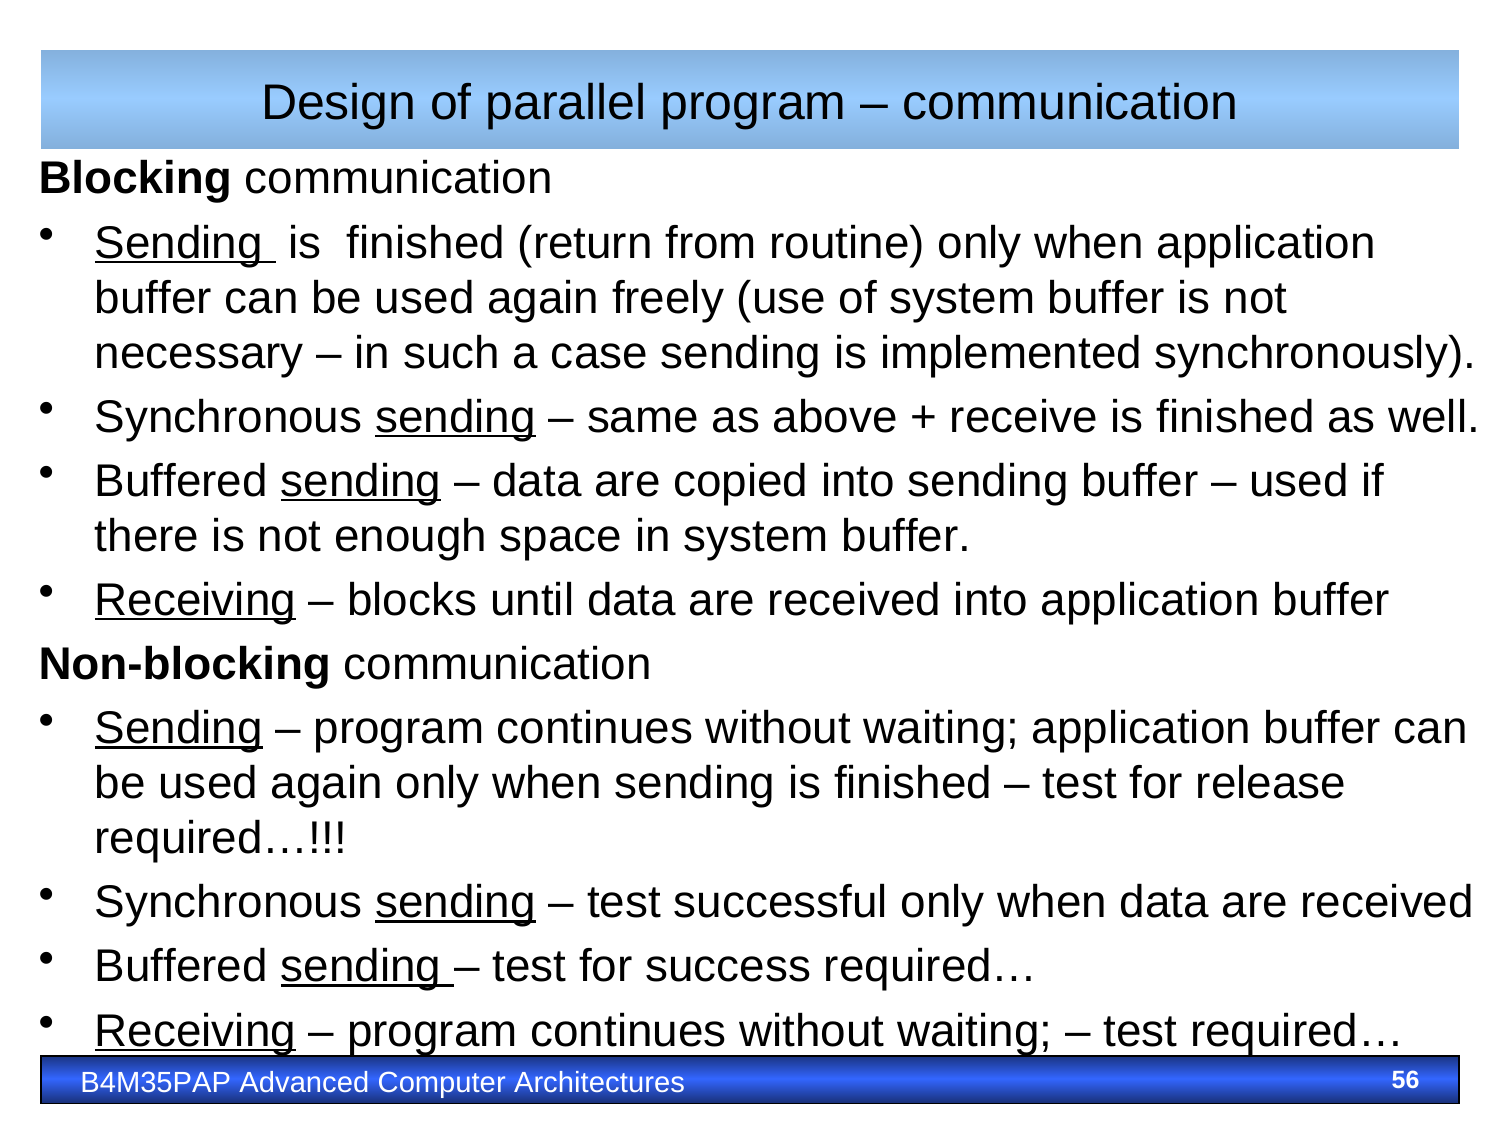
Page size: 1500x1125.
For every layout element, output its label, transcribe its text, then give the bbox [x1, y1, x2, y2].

title Design of parallel program – communication [41, 50, 1459, 140]
list Blocking communication Sending is finished (return from routine) only when application buffer can be used again freely (use of system buffer is not necessary – in such a case sending is implemented synchronously). Synchronous sending – same as above + receive is finished as well. Buffered sending – data are copied into sending buffer – used if there is not enough space in system buffer. Receiving – blocks until data are received into application buffer Non-blocking communication Sending – program continues without waiting; application buffer can be used again only when sending is finished – test for release required…!!! Synchronous sending – test successful only when data are received Buffered sending – test for success required… Receiving – program continues without waiting; – test required… [23, 140, 1500, 1012]
